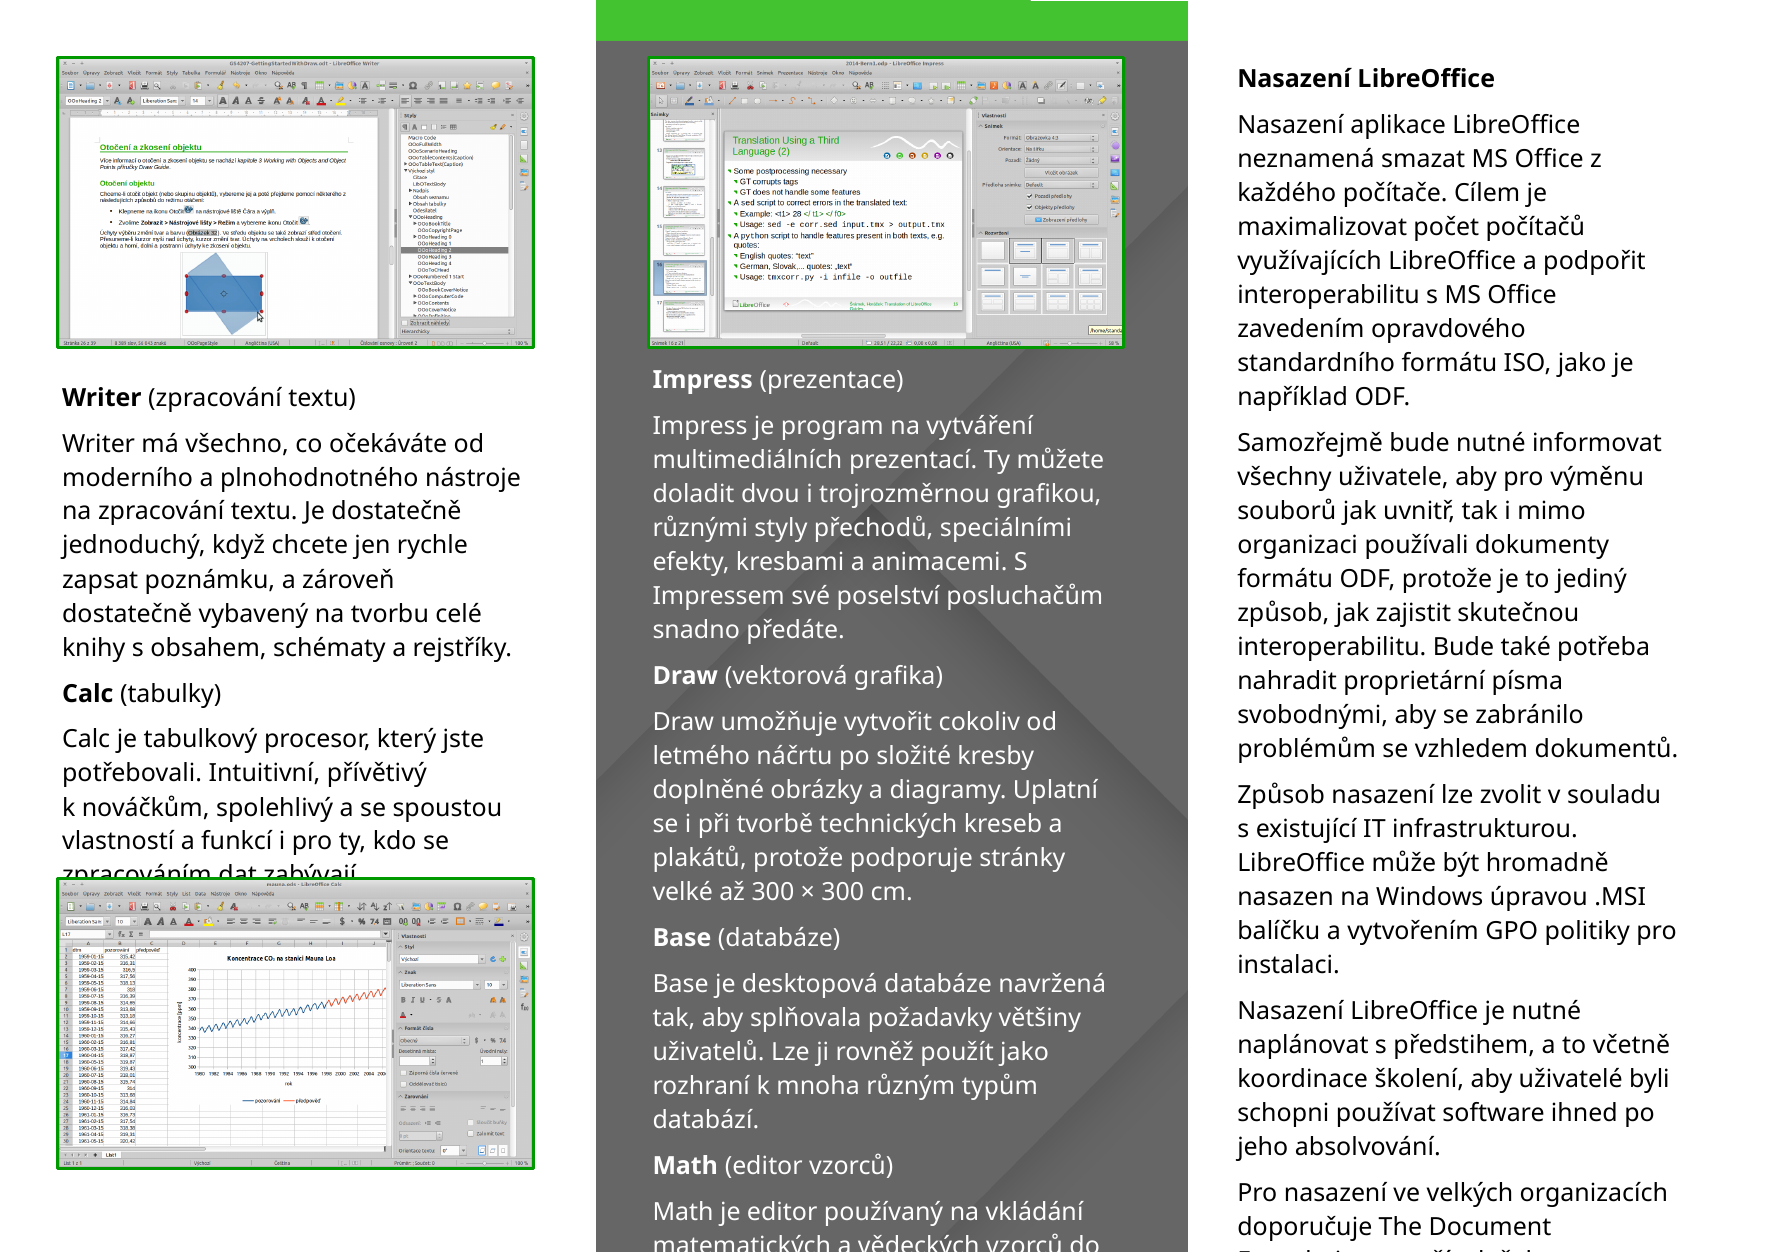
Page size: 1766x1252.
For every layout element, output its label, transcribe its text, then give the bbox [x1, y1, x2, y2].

picture [656, 1242, 663, 1252]
picture [1073, 1242, 1080, 1252]
picture [725, 1242, 731, 1252]
text_box Nasazení LibreOffice Nasazení aplikace LibreOffice neznamená smazat MS Office z každého počítače. Cílem je maximalizovat počet počítačů využívajících LibreOffice a podpořit interoperabilitu s MS Office zavedením opravdového standardního formátu ISO, jako je například ODF. Samozřejmě bude nutné informovat všechny uživatele, aby pro výměnu souborů jak uvnitř, tak i mimo organizaci používali dokumenty formátu ODF, protože je to jediný způsob, jak zajistit skutečnou interoperabilitu. Bude také potřeba nahradit proprietární písma svobodnými, aby se zabránilo problémům se vzhledem dokumentů. Způsob nasazení lze zvolit v souladu s existující IT infrastrukturou. LibreOffice může být hromadně nasazen na Windows úpravou .MSI balíčku a vytvořením GPO politiky pro instalaci. Nasazení LibreOffice je nutné naplánovat s předstihem, a to včetně koordinace školení, aby uživatelé byli schopni používat software ihned po jeho absolvování. Pro nasazení ve velkých organizacích doporučuje The Document Foundation využít služeb certifikovaných specialistů: vývojářů, nabízejících podporu 3. úrovně, specialistů na migraci a školitelů. Seznam certifikovaných specialistů je dostupný na stránkách The Document Foundation. [1222, 53, 1701, 1252]
picture [596, 0, 1188, 1252]
picture [1014, 1242, 1021, 1252]
picture [968, 1242, 975, 1252]
picture [888, 1242, 895, 1252]
picture [1088, 1242, 1095, 1252]
picture [59, 59, 532, 347]
picture [716, 1242, 723, 1252]
picture [819, 1242, 826, 1252]
text_box Impress (prezentace) Impress je program na vytváření multimediálních prezentací. Ty můžete doladit dvou i trojrozměrnou grafikou, různými styly přechodů, speciálními efekty, kresbami a animacemi. S Impressem své poselství posluchačům snadno předáte. Draw (vektorová grafika) Draw umožňuje vytvořit cokoliv od letmého náčrtu po složité kresby doplněné obrázky a diagramy. Uplatní se i při tvorbě technických kreseb a plakátů, protože podporuje stránky velké až 300 × 300 cm. Base (databáze) Base je desktopová databáze navržená tak, aby splňovala požadavky většiny uživatelů. Lze ji rovněž použít jako rozhraní k mnoha různým typům databází. Math (editor vzorců) Math je editor používaný na vkládání matematických a vědeckých vzorců do tabulek, textových dokumentů, prezentací a kreseb. [637, 354, 1134, 1210]
text_box Writer (zpracování textu) Writer má všechno, co očekáváte od moderního a plnohodnotného nástroje na zpracování textu. Je dostatečně jednoduchý, když chcete jen rychle zapsat poznámku, a zároveň dostatečně vybavený na tvorbu celé knihy s obsahem, schématy a rejstříky. Calc (tabulky) Calc je tabulkový procesor, který jste potřebovali. Intuitivní, přívětivý k nováčkům, spolehlivý a se spoustou vlastností a funkcí i pro ty, kdo se zpracováním dat zabývají profesionálně. [47, 372, 544, 913]
picture [665, 1242, 671, 1252]
picture [59, 879, 532, 1167]
